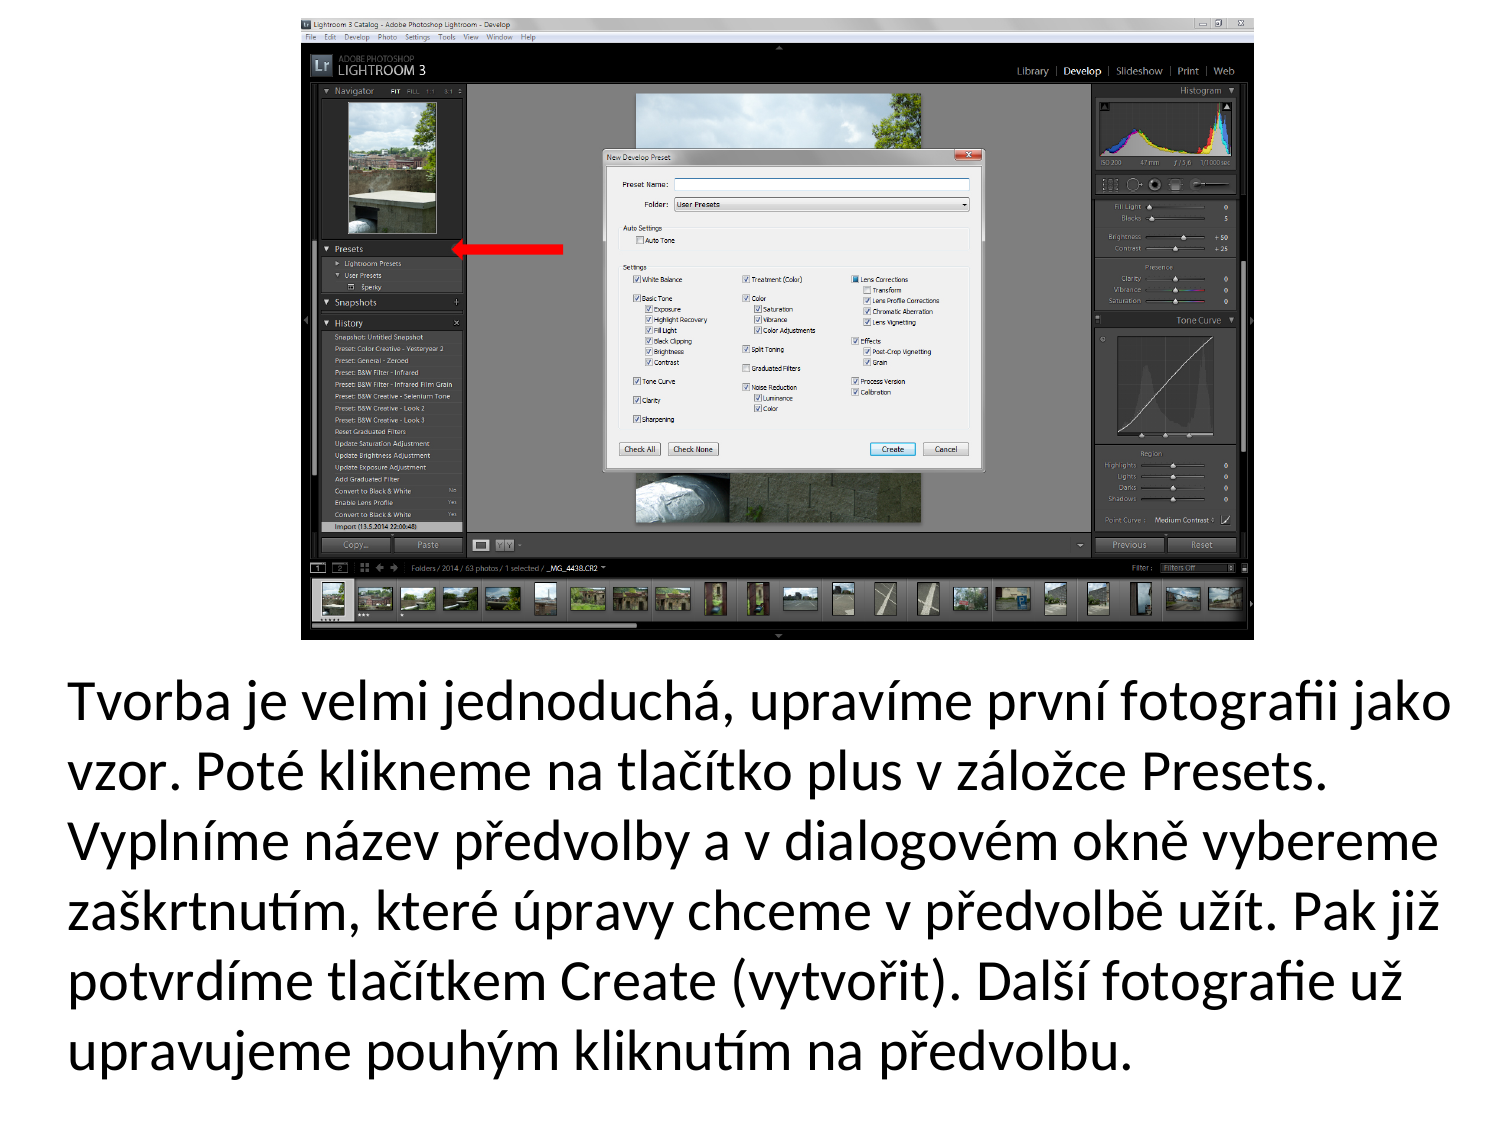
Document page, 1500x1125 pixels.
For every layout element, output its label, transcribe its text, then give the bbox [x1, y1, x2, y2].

text_box Tvorba je velmi jednoduchá, upravíme první fotografii jako vzor. Poté klikneme na tlačítko plus v záložce Presets. Vyplníme název předvolby a v dialogovém okně vybereme zaškrtnutím, které úpravy chceme v předvolbě užít. Pak již potvrdíme tlačítkem Create (vytvořit). Další fotografie už upravujeme pouhým kliknutím na předvolbu. [53, 654, 1471, 1090]
picture [301, 18, 1254, 640]
text_box [454, 243, 561, 256]
